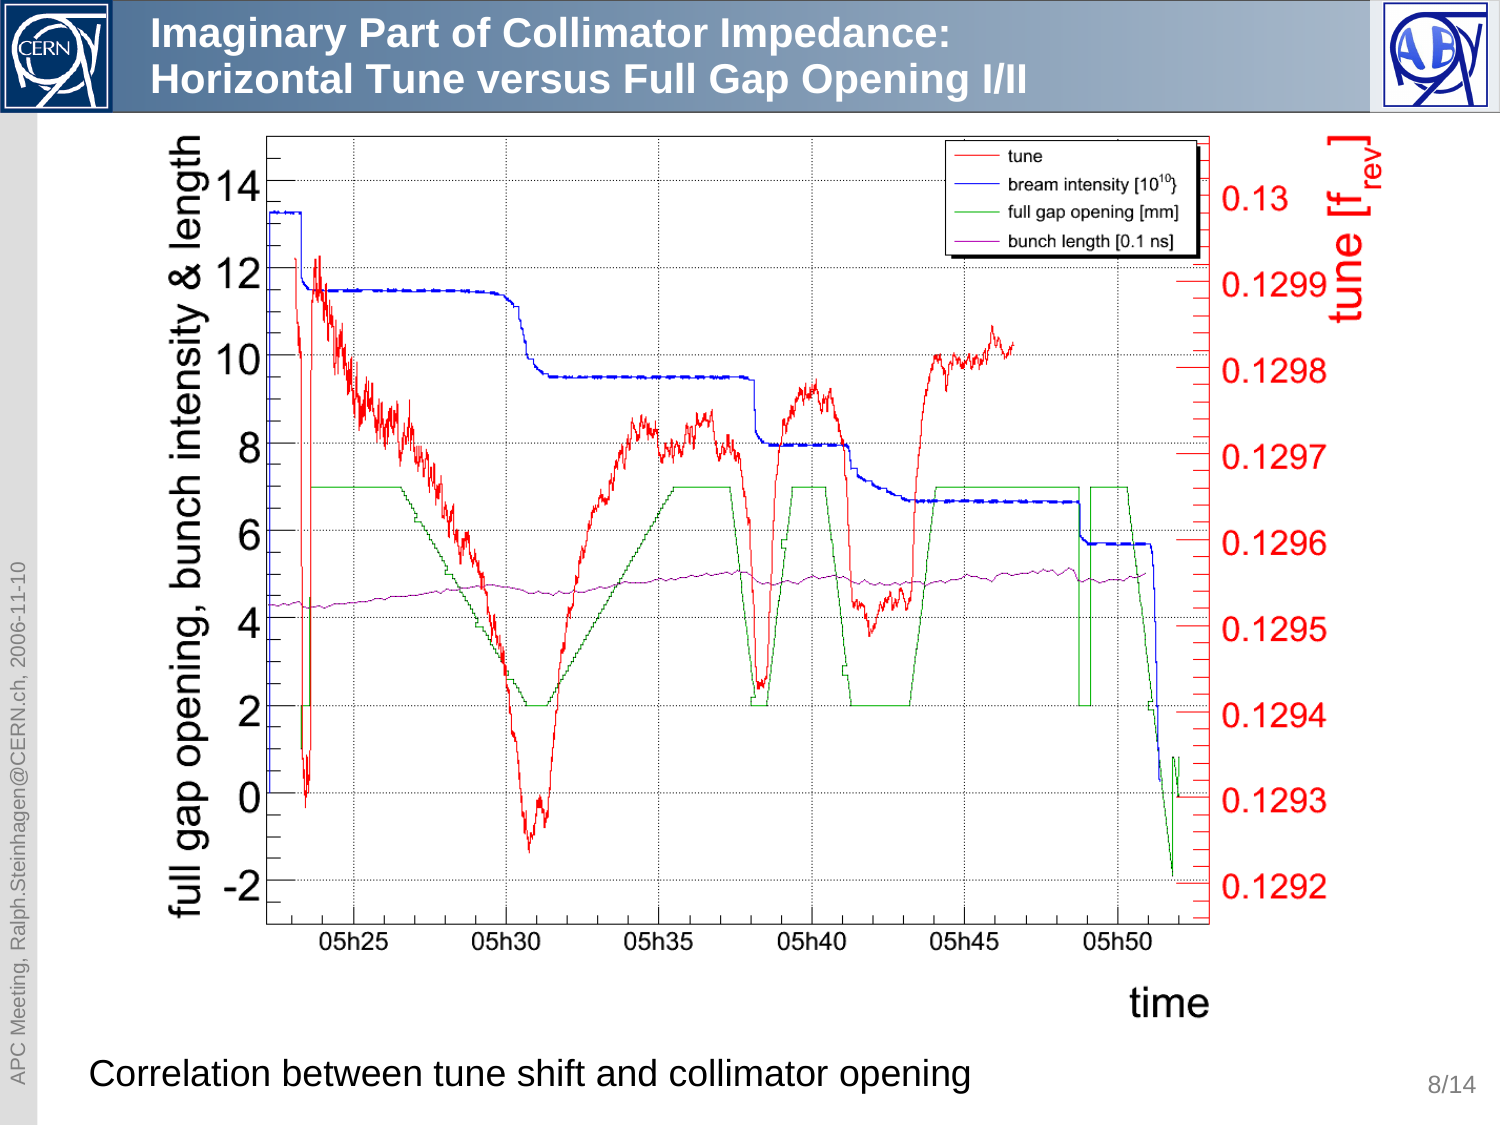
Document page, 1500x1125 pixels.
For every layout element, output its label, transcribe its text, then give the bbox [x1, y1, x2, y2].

title Imaginary Part of Collimator Impedance: Horizontal Tune versus Full Gap Opening I/II [150, 0, 1201, 113]
picture [1382, 1, 1489, 108]
picture [141, 118, 1398, 1034]
picture [0, 0, 113, 113]
list Correlation between tune shift and collimator opening [88, 1051, 1439, 1111]
